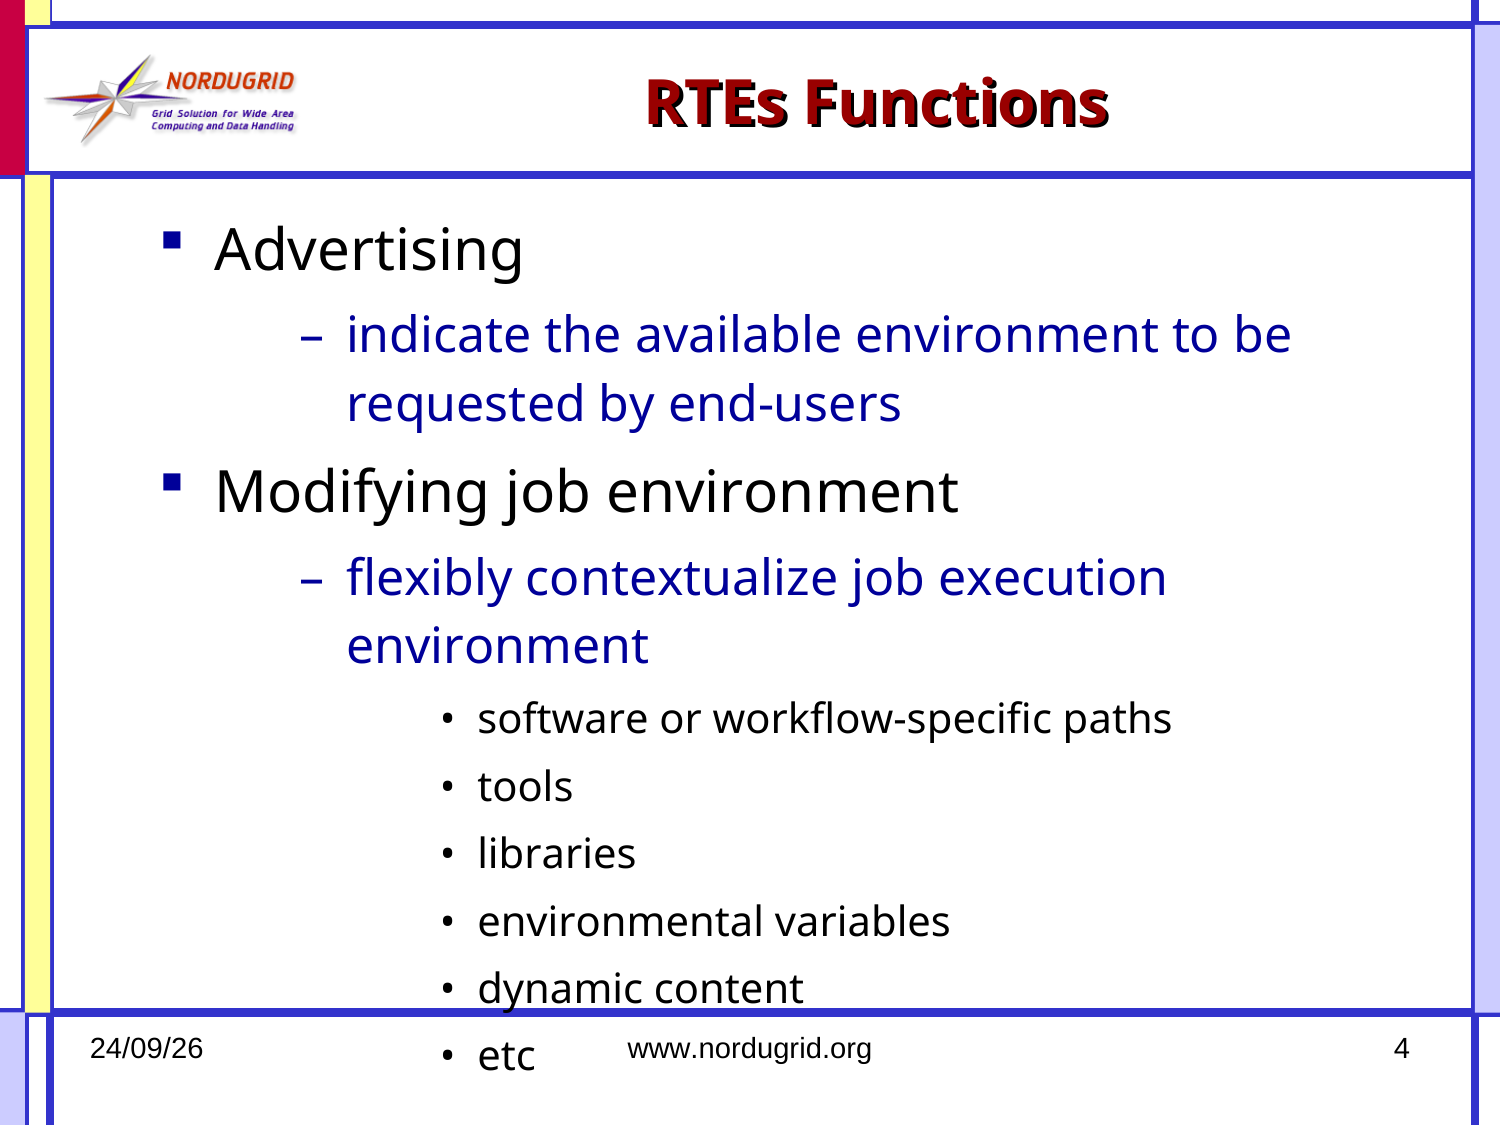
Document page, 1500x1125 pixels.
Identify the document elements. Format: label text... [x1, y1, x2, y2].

list Advertising indicate the available environment to be requested by end-users Modifying job environment flexibly contextualize job execution environment software or workflow-specific paths tools libraries environmental variables dynamic content etc [87, 200, 1426, 1016]
title RTEs Functions [324, 9, 1428, 191]
picture [40, 49, 301, 148]
